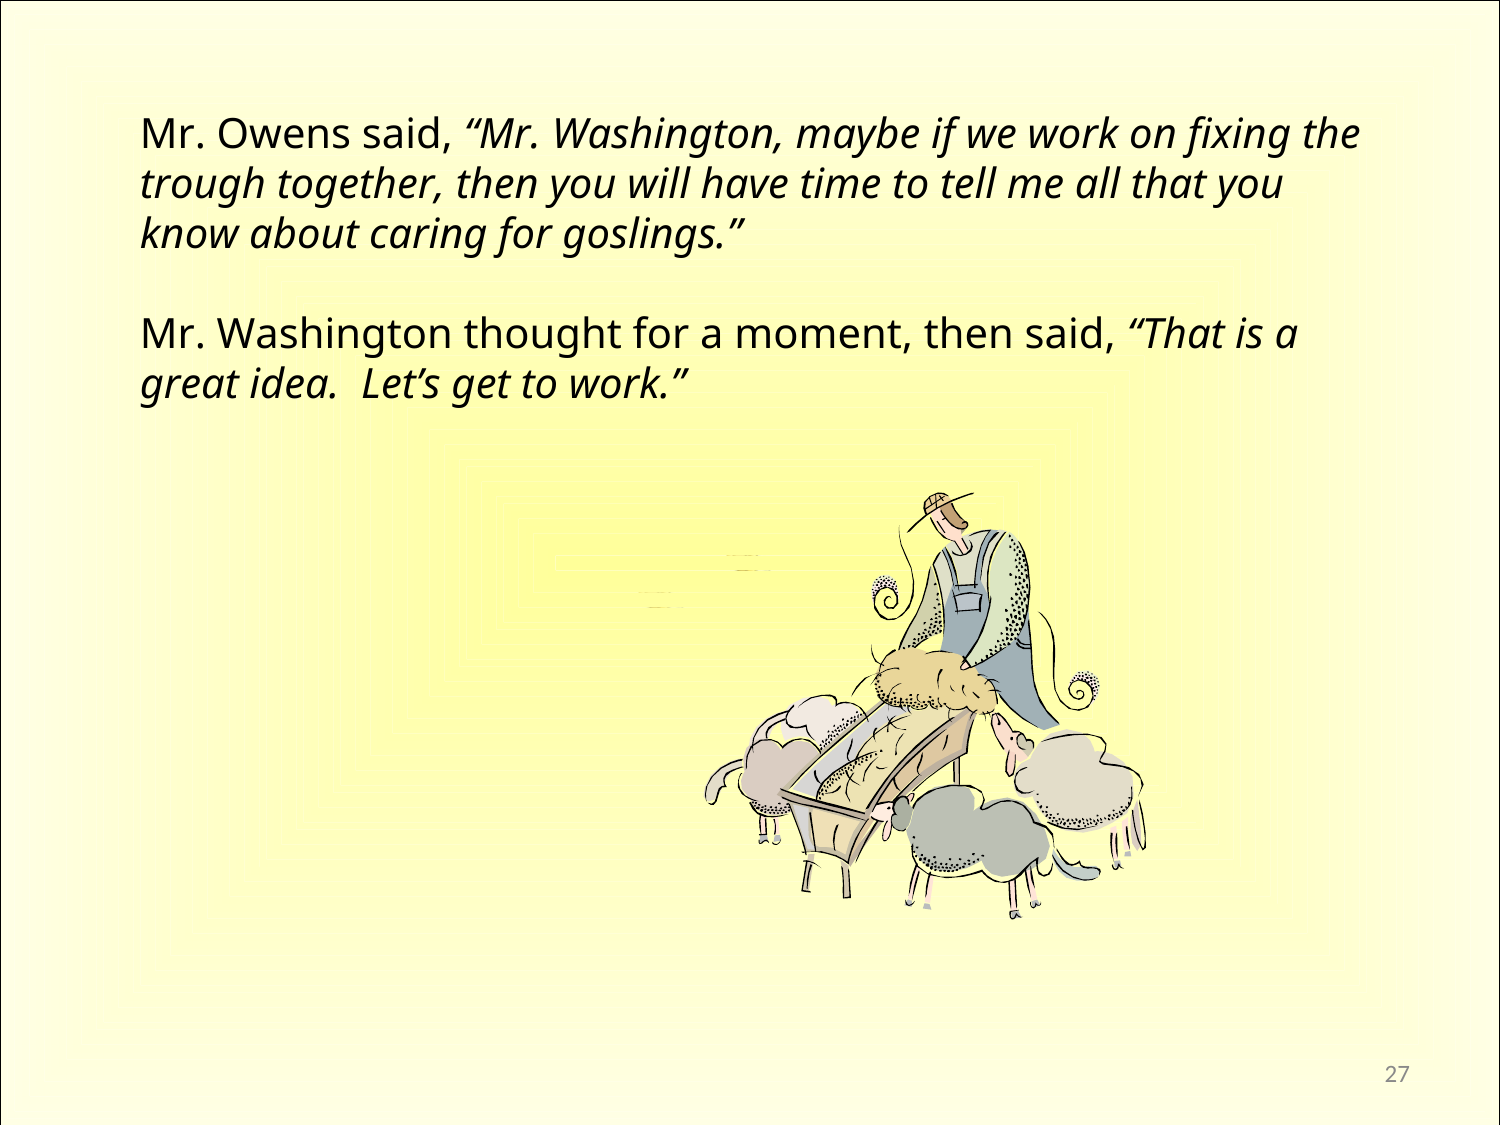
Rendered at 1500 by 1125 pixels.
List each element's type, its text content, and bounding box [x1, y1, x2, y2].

text_box Mr. Owens said, “Mr. Washington, maybe if we work on fixing the trough together, then you will have time to tell me all that you know about caring for goslings.” Mr. Washington thought for a moment, then said, “That is a great idea. Let’s get to work.” [125, 98, 1401, 465]
picture [699, 487, 1151, 925]
text_box <number> [1074, 1042, 1426, 1103]
text_box [0, 0, 1500, 1125]
